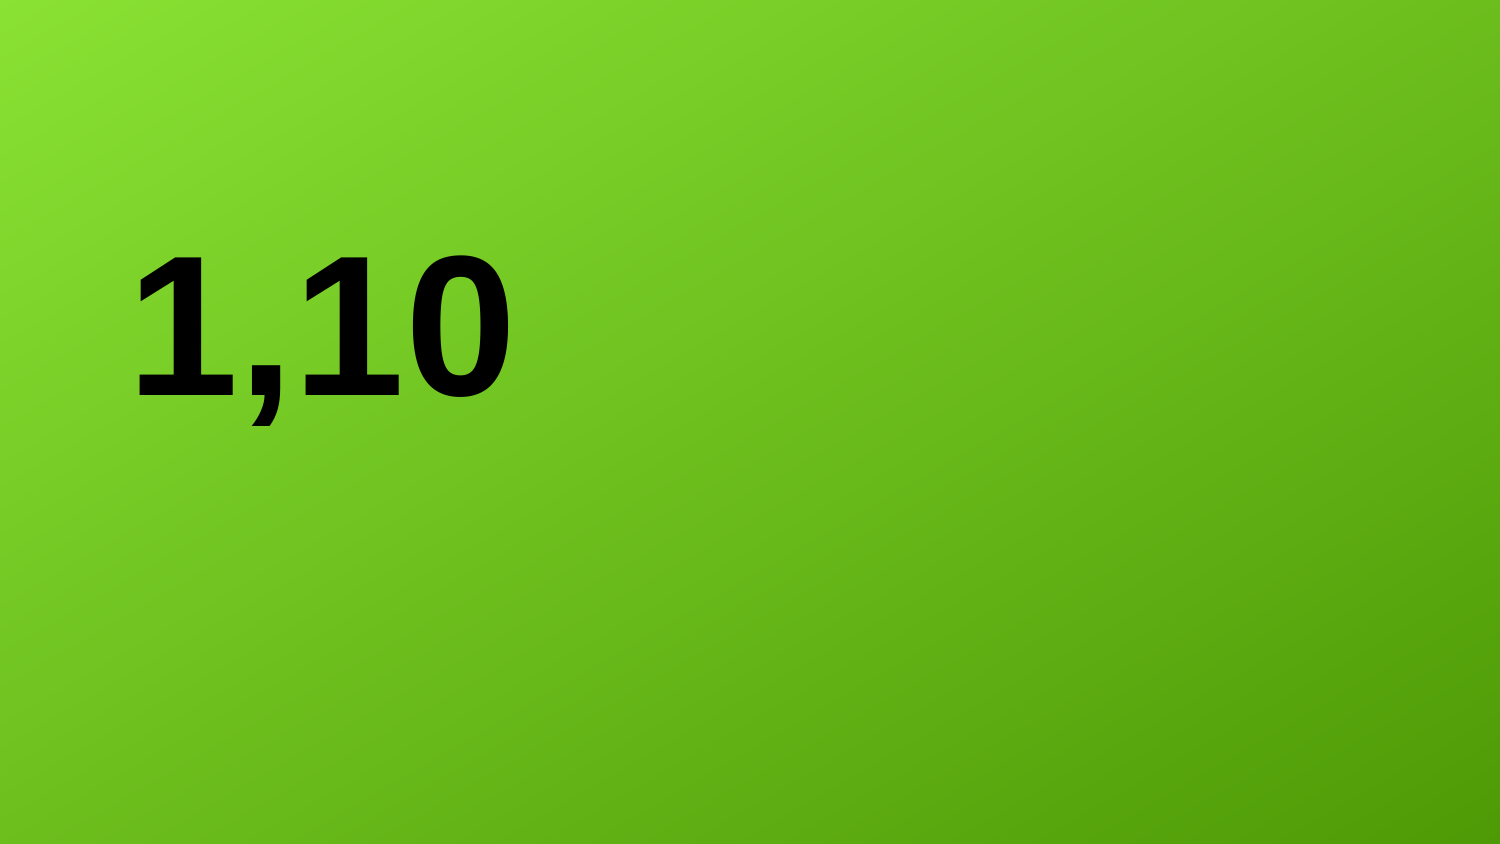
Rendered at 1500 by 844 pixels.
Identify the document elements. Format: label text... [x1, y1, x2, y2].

text_box 1,10 [112, 259, 1388, 450]
text_box 1,10 [440, 277, 480, 375]
